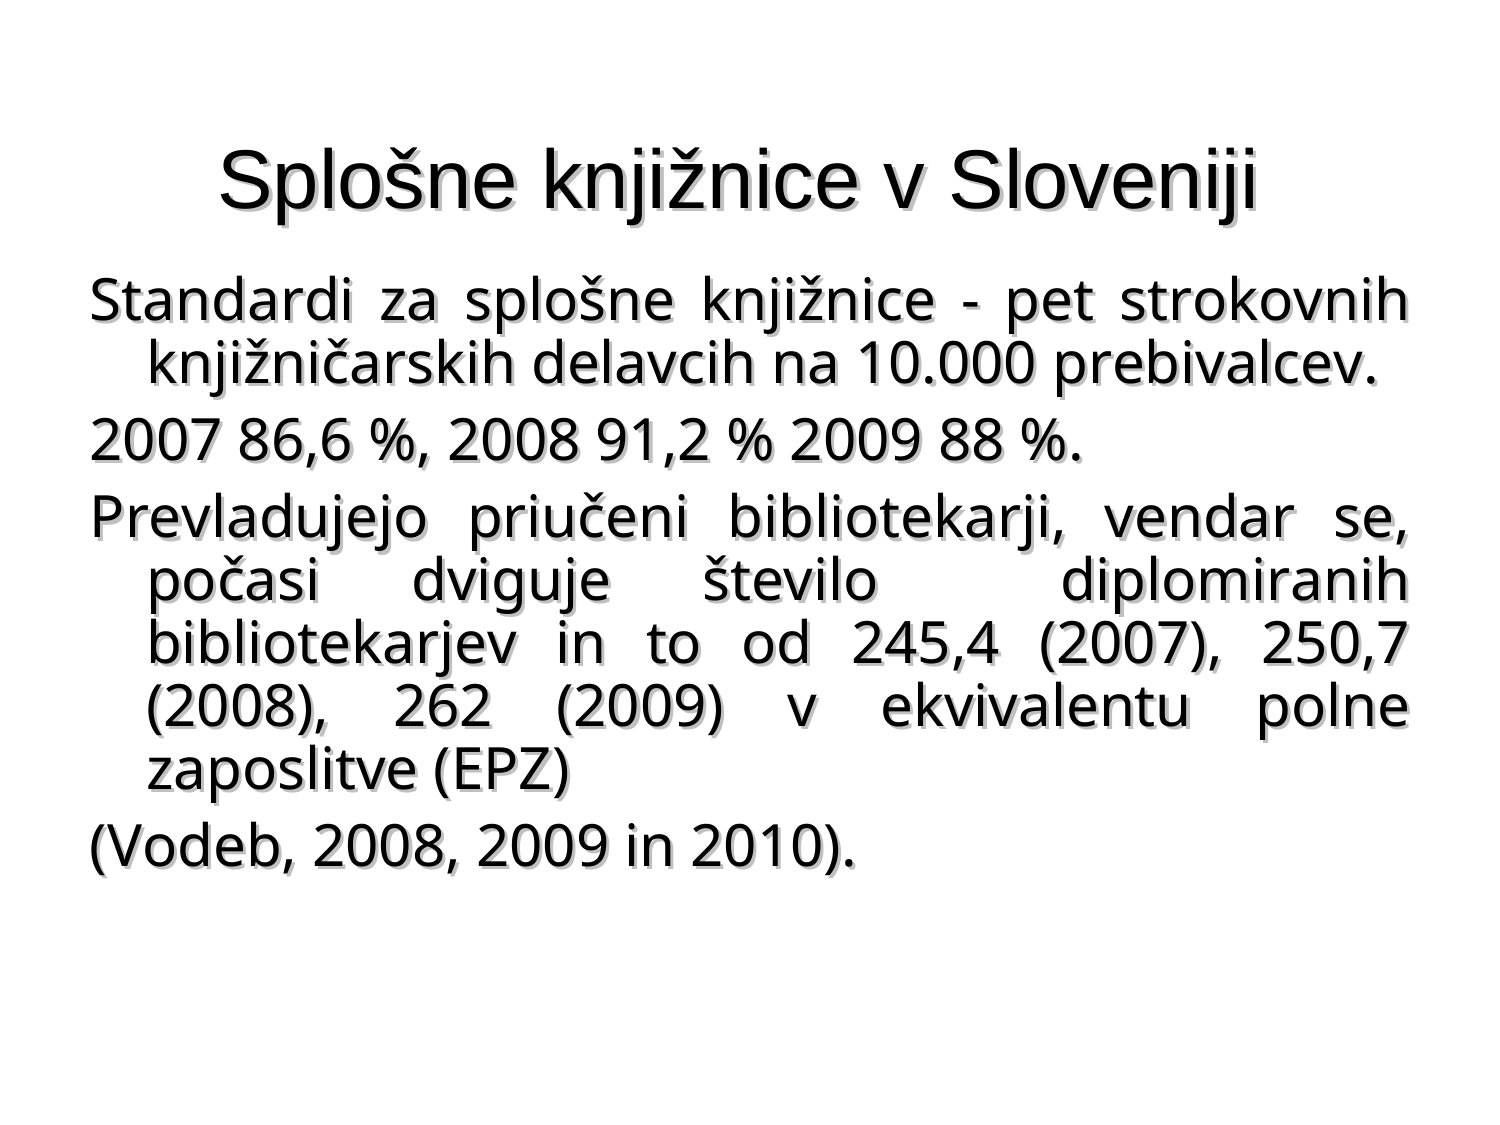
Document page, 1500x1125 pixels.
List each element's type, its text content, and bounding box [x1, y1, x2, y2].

title Splošne knjižnice v Sloveniji [75, 25, 1426, 233]
list Standardi za splošne knjižnice - pet strokovnih knjižničarskih delavcih na 10.000 prebivalcev. 2007 86,6 %, 2008 91,2 % 2009 88 %. Prevladujejo priučeni bibliotekarji, vendar se, počasi dviguje število diplomiranih bibliotekarjev in to od 245,4 (2007), 250,7 (2008), 262 (2009) v ekvivalentu polne zaposlitve (EPZ) (Vodeb, 2008, 2009 in 2010). [75, 262, 1426, 1006]
